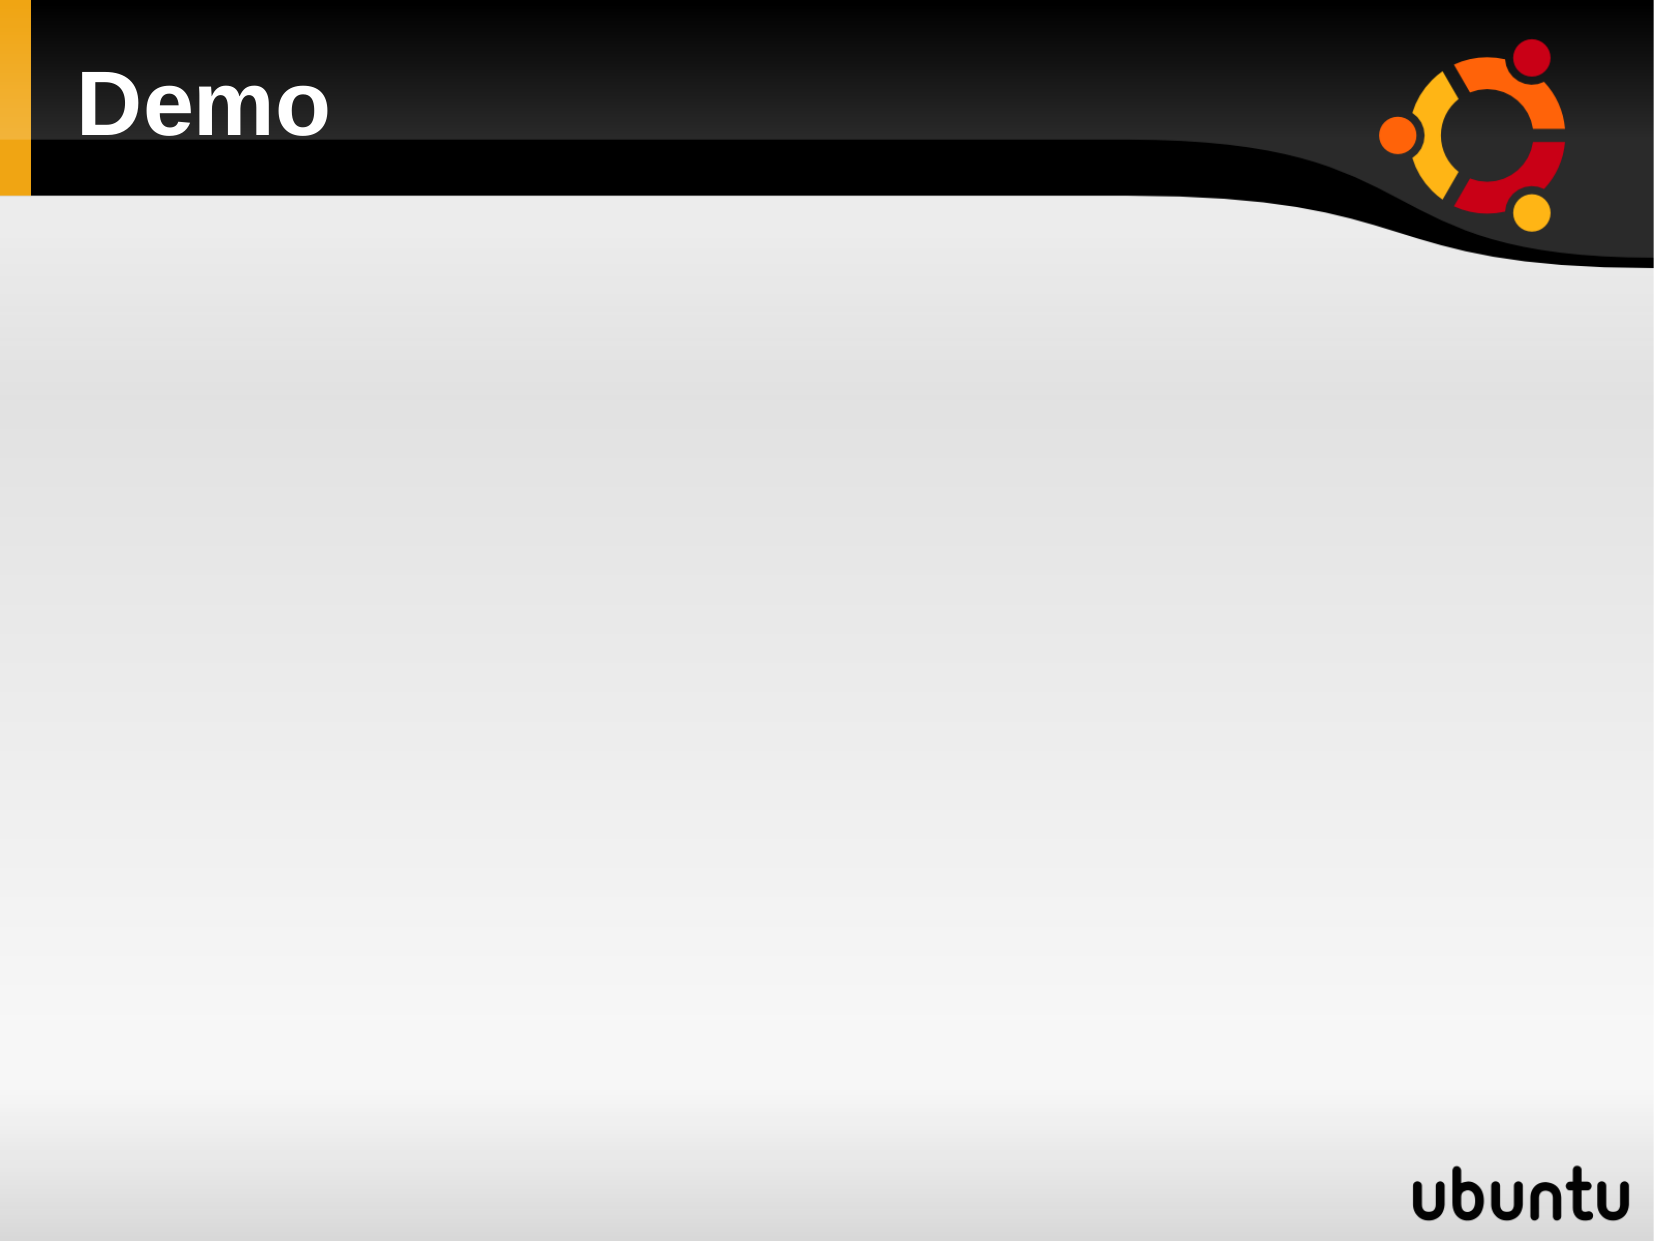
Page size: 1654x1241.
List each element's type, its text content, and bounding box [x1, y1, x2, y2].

title Demo [76, 7, 1565, 200]
picture [0, 0, 1654, 1241]
